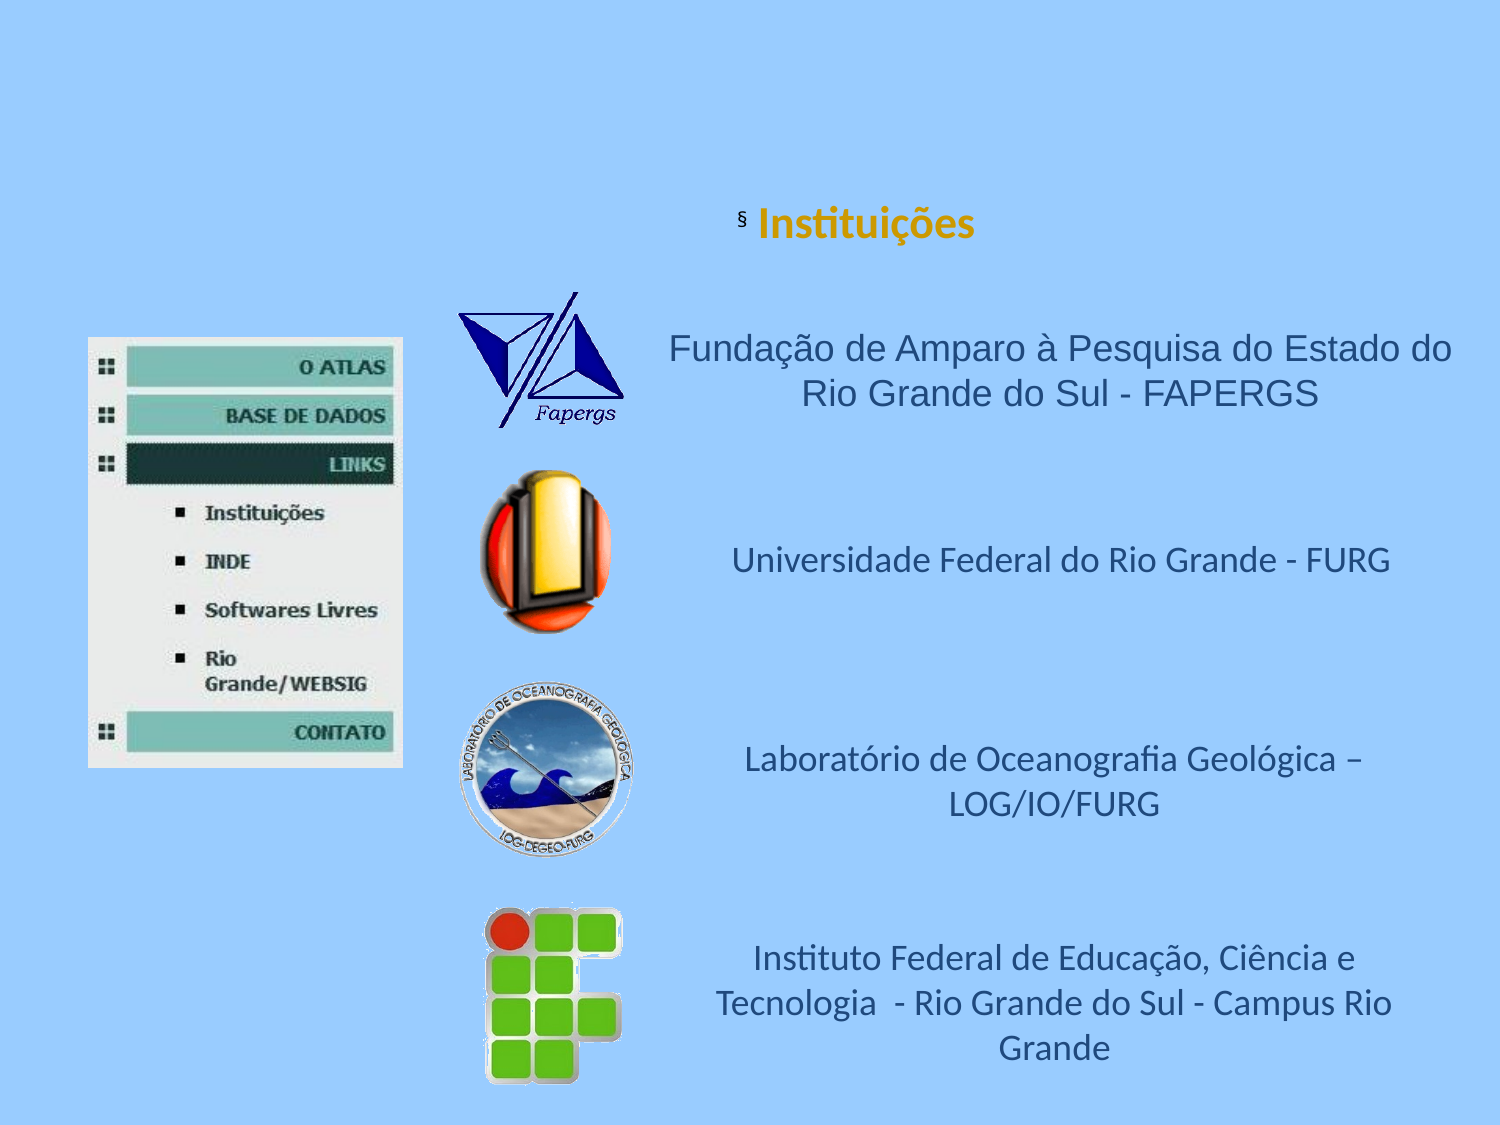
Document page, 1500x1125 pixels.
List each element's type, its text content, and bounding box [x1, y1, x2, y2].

picture [480, 468, 613, 634]
text_box Fundação de Amparo à Pesquisa do Estado do Rio Grande do Sul - FAPERGS [644, 316, 1477, 422]
picture [457, 679, 635, 859]
text_box Instituições [537, 184, 1176, 255]
picture [468, 902, 627, 1090]
picture [88, 337, 403, 768]
picture [457, 292, 624, 428]
text_box Universidade Federal do Rio Grande - FURG [716, 527, 1407, 588]
text_box Instituto Federal de Educação, Ciência e Tecnologia - Rio Grande do Sul - Campus Rio Grande [679, 925, 1430, 1076]
text_box Laboratório de Oceanografia Geológica – LOG/IO/FURG [679, 726, 1430, 832]
